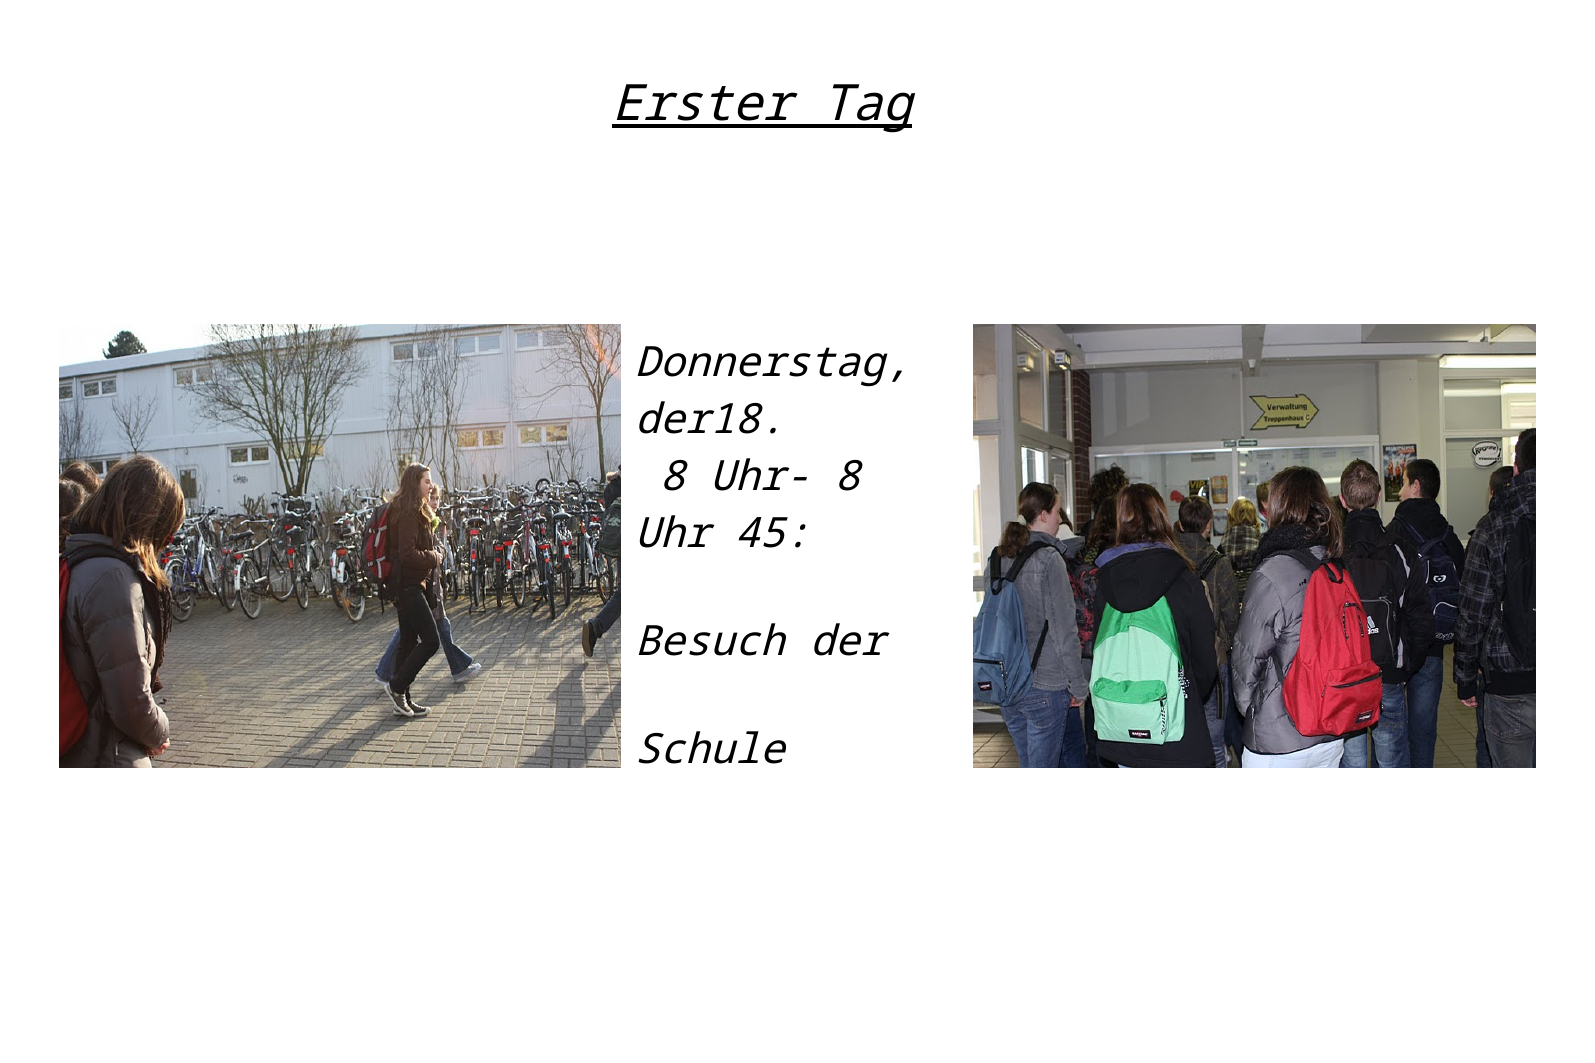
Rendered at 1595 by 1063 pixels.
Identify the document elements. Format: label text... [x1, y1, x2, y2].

picture [973, 324, 1536, 768]
picture [59, 324, 621, 768]
text_box Donnerstag, der18. 8 Uhr- 8 Uhr 45: Besuch der Schule [620, 324, 975, 739]
text_box Erster Tag [597, 59, 945, 129]
